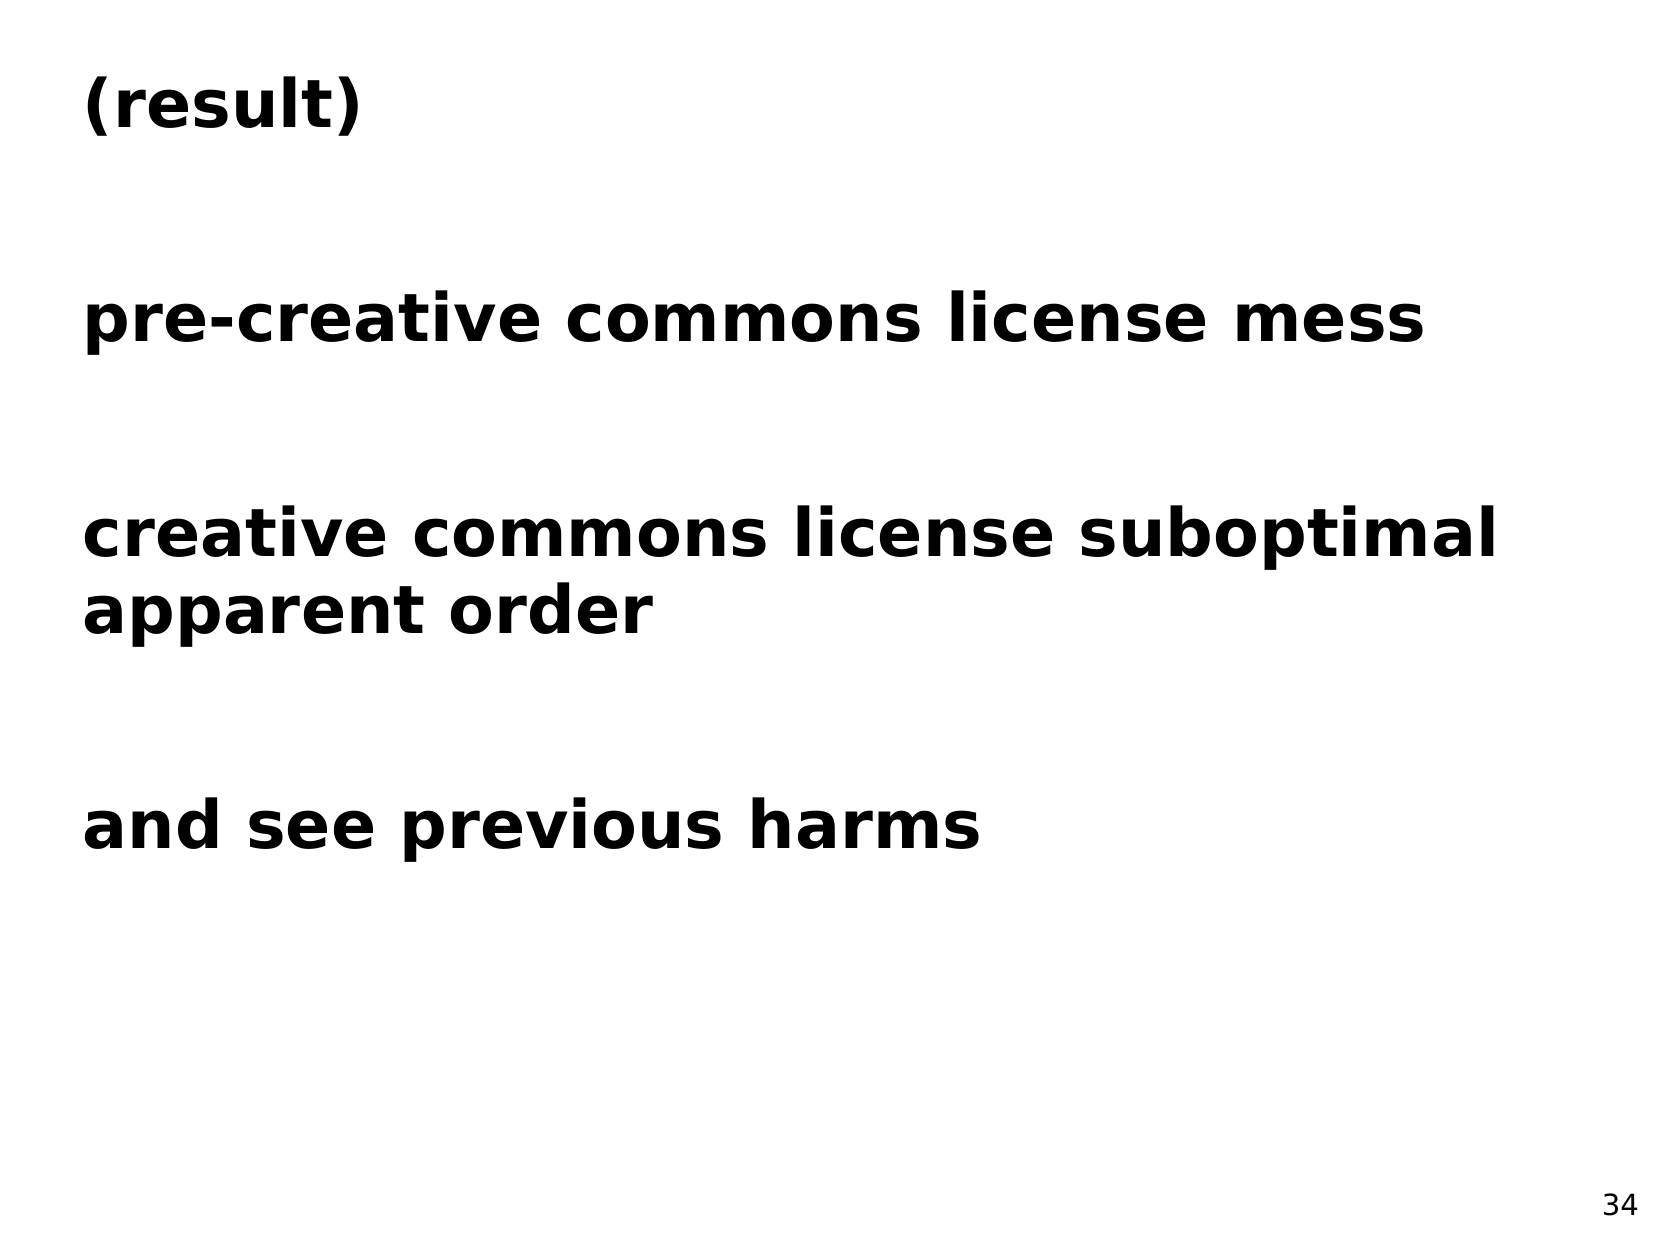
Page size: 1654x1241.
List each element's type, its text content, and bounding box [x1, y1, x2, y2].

list (result) pre-creative commons license mess creative commons license suboptimal apparent order and see previous harms [82, 65, 1571, 1079]
